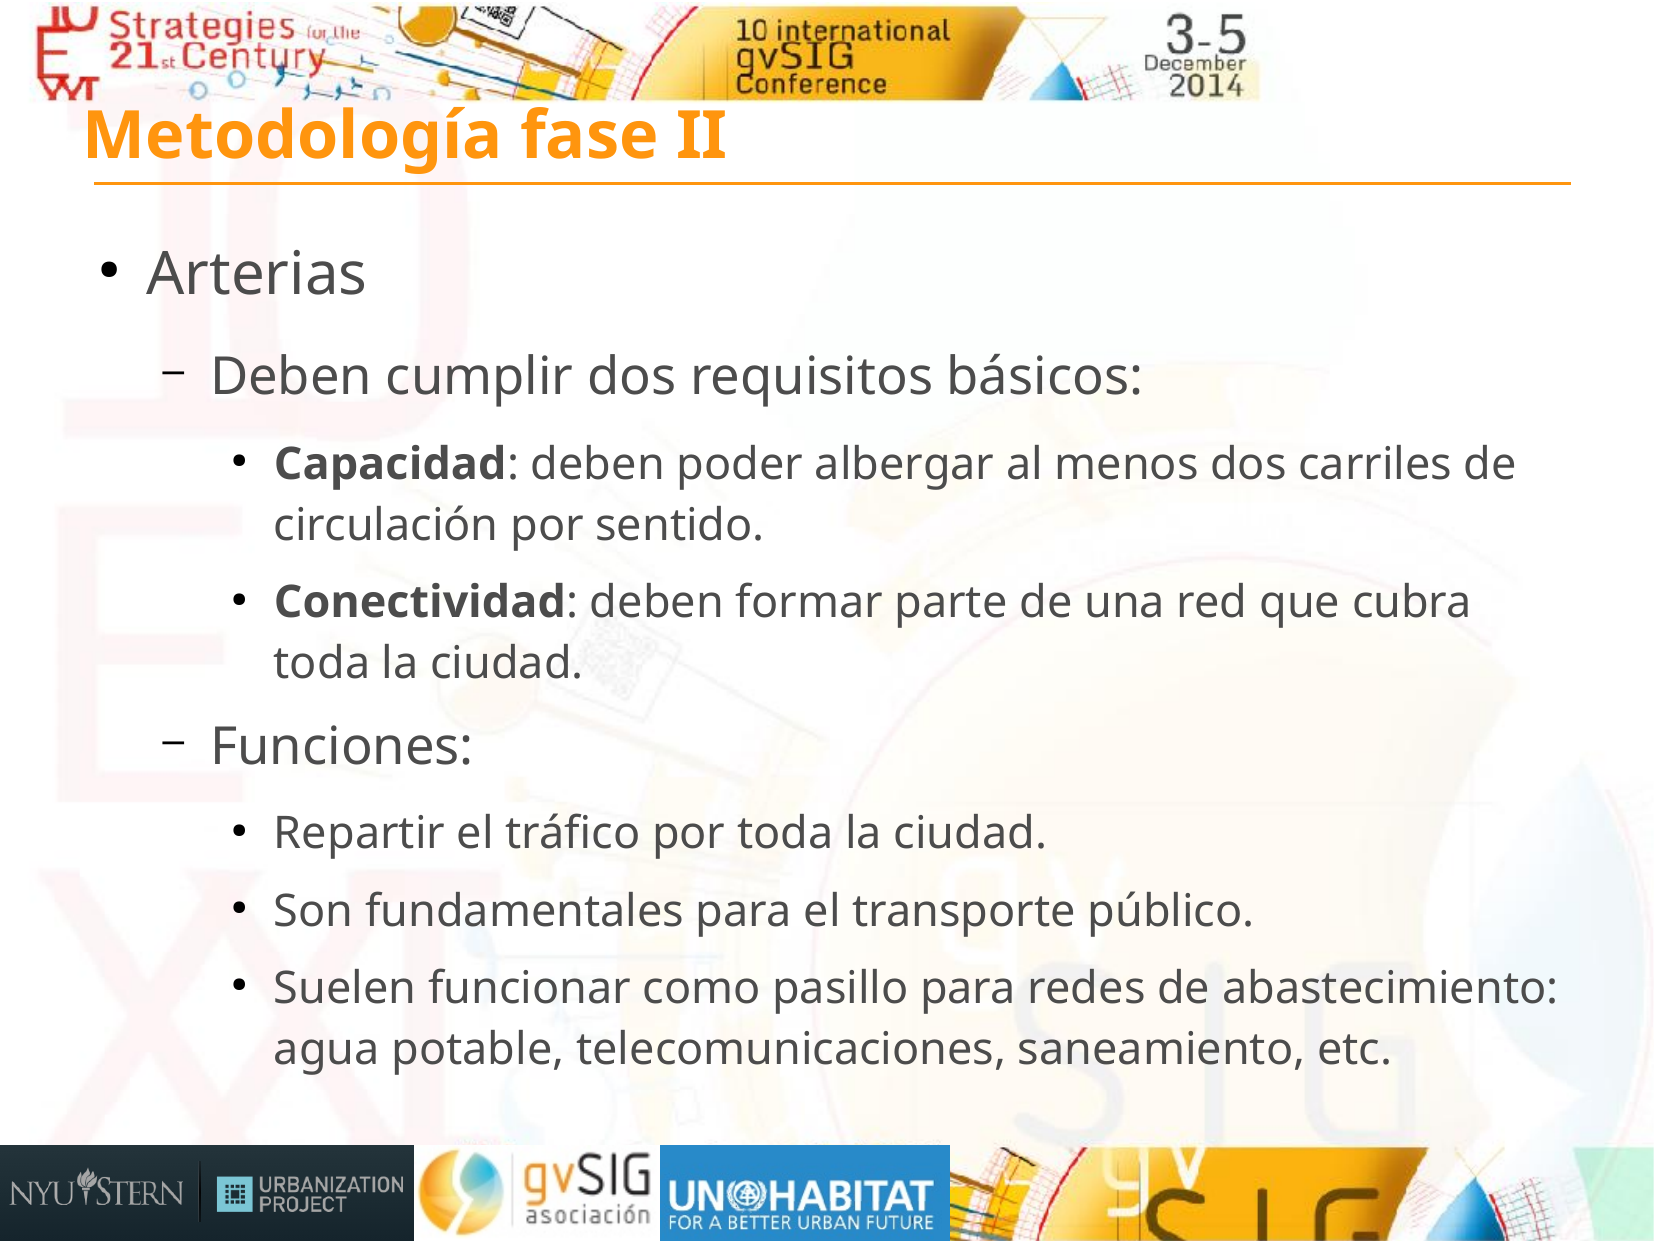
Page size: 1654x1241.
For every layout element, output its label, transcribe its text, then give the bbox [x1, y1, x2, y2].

picture [0, 2, 1654, 1241]
title Metodología fase II [82, 88, 1571, 178]
list Arterias Deben cumplir dos requisitos básicos: Capacidad: deben poder albergar al menos dos carriles de circulación por sentido. Conectividad: deben formar parte de una red que cubra toda la ciudad. Funciones: Repartir el tráfico por toda la ciudad. Son fundamentales para el transporte público. Suelen funcionar como pasillo para redes de abastecimiento: agua potable, telecomunicaciones, saneamiento, etc. [82, 230, 1565, 1093]
